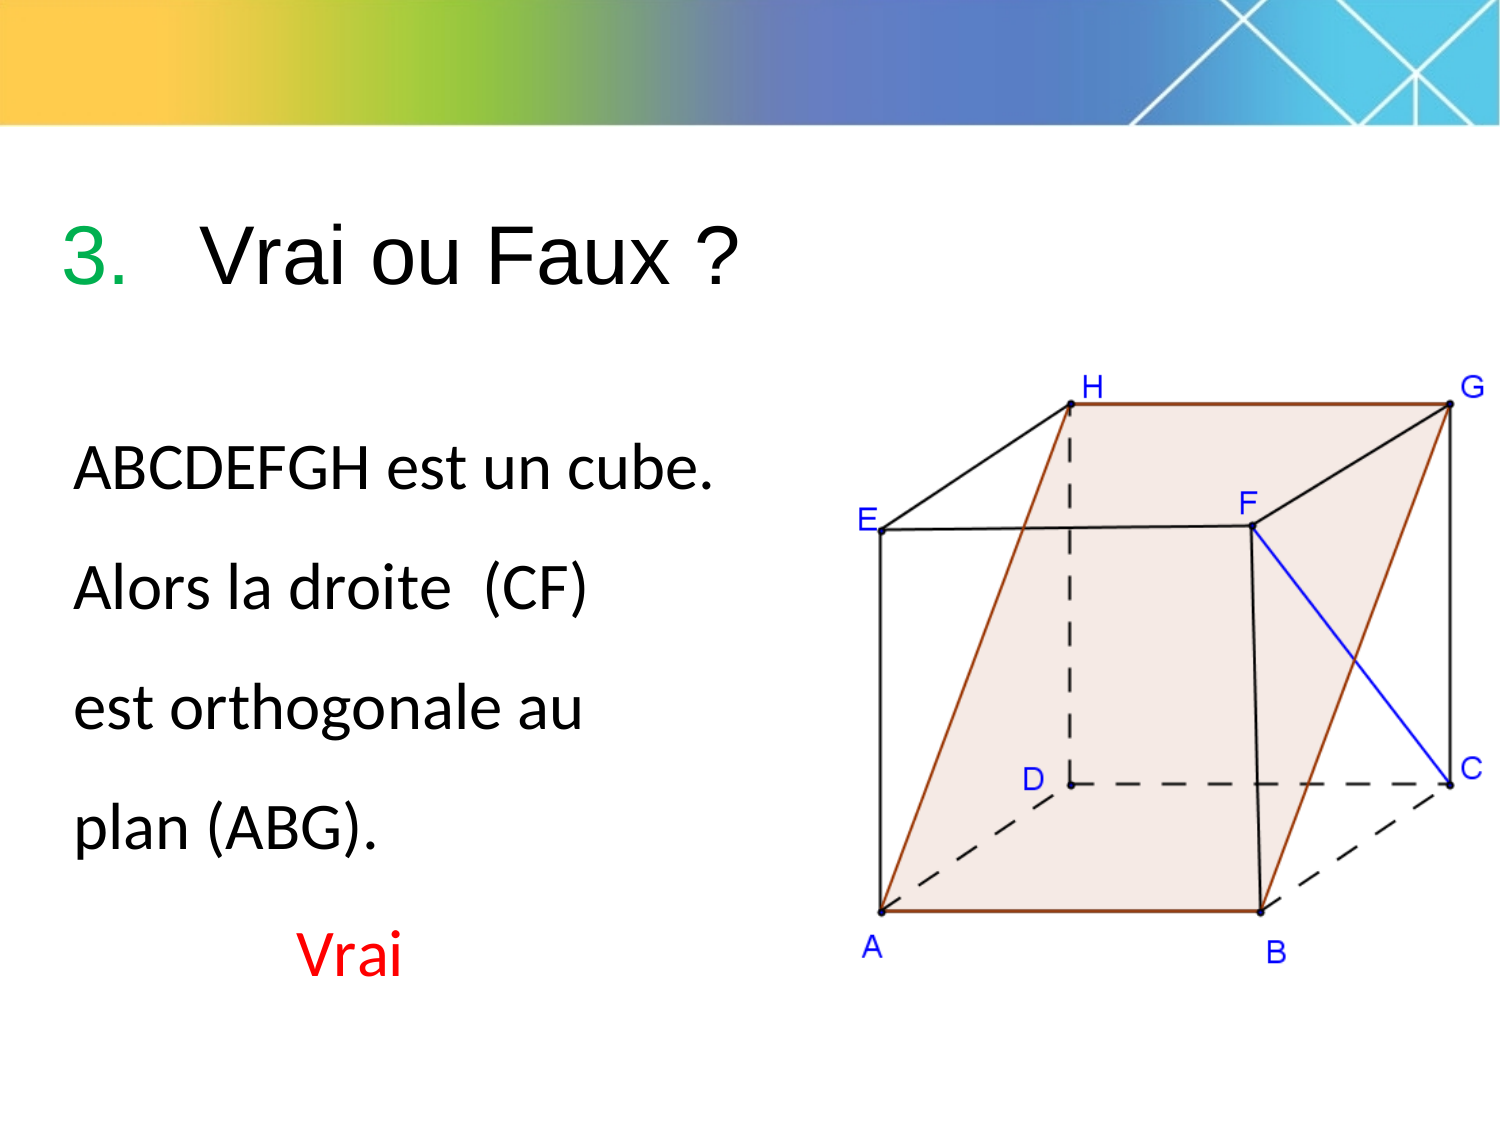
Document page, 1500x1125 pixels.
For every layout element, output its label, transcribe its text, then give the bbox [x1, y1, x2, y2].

text_box Vrai ou Faux ? [46, 164, 1500, 339]
text_box Vrai [281, 902, 469, 998]
picture [0, 0, 1500, 127]
text_box ABCDEFGH est un cube. Alors la droite (CF) est orthogonale au plan (ABG). [58, 374, 827, 871]
picture [827, 363, 1500, 985]
